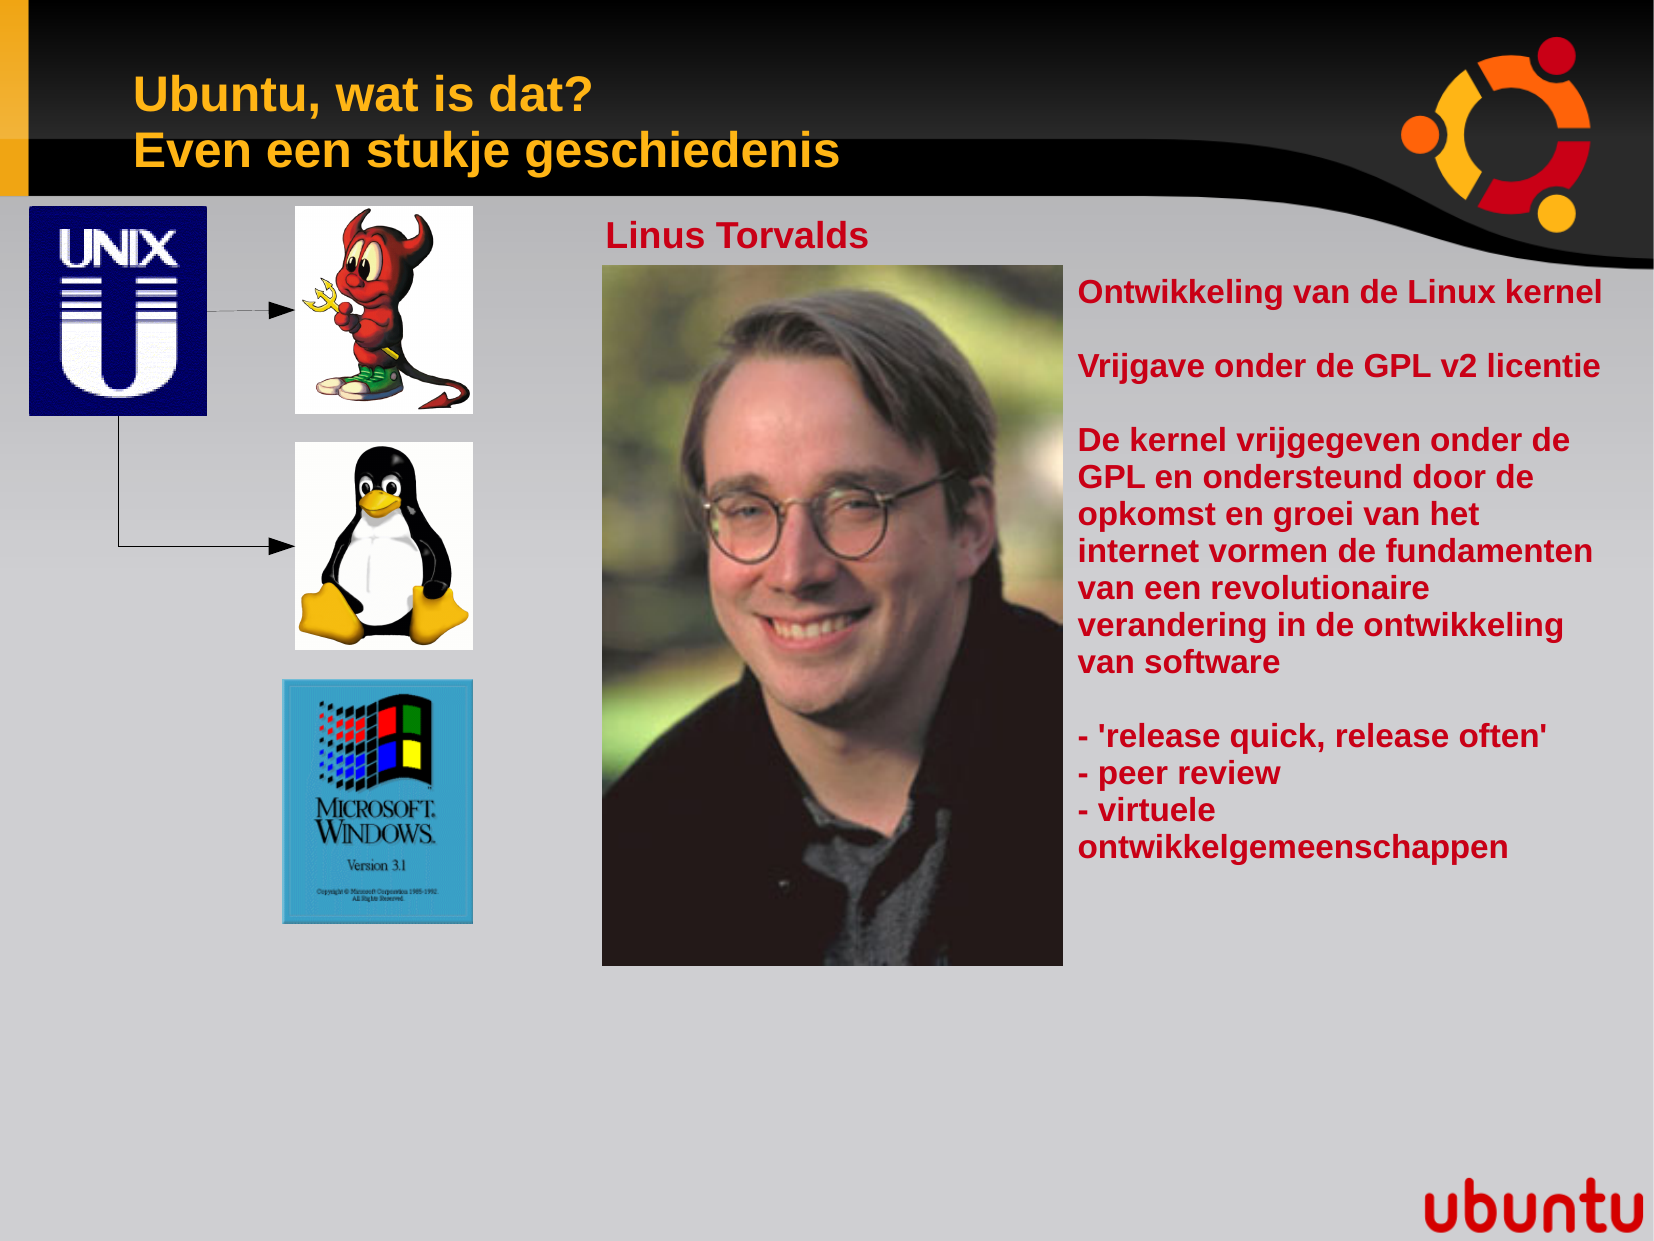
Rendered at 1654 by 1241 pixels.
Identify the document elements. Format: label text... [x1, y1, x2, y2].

text_box Ubuntu, wat is dat? Even een stukje geschiedenis [118, 59, 1093, 188]
text_box Linus Torvalds [590, 206, 1211, 296]
text_box Ontwikkeling van de Linux kernel Vrijgave onder de GPL v2 licentie De kernel vrijgegeven onder de GPL en ondersteund door de opkomst en groei van het internet vormen de fundamenten van een revolutionaire verandering in de ontwikkeling van software - 'release quick, release often' - peer review - virtuele ontwikkelgemeenschappen [1062, 265, 1625, 932]
picture [0, 0, 1654, 1241]
